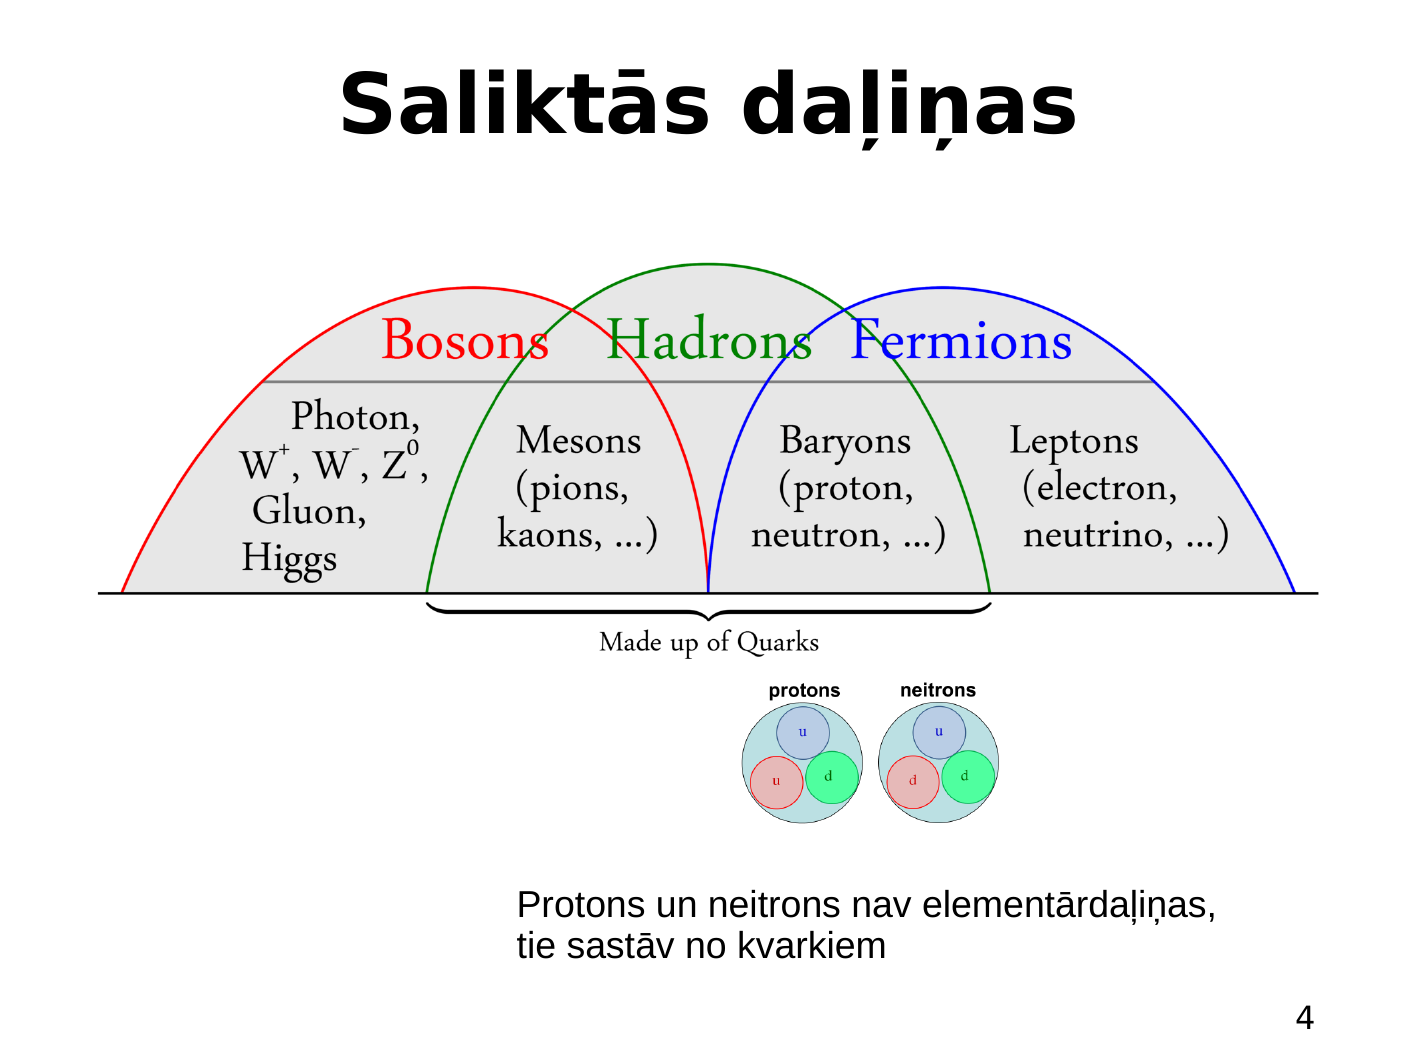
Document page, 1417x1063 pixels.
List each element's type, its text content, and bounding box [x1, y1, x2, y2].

title Saliktās daļiņas [70, 42, 1346, 168]
picture [70, 236, 1346, 672]
text_box Protons un neitrons nav elementārdaļiņas, tie sastāv no kvarkiem [501, 875, 1235, 975]
picture [738, 679, 1002, 827]
